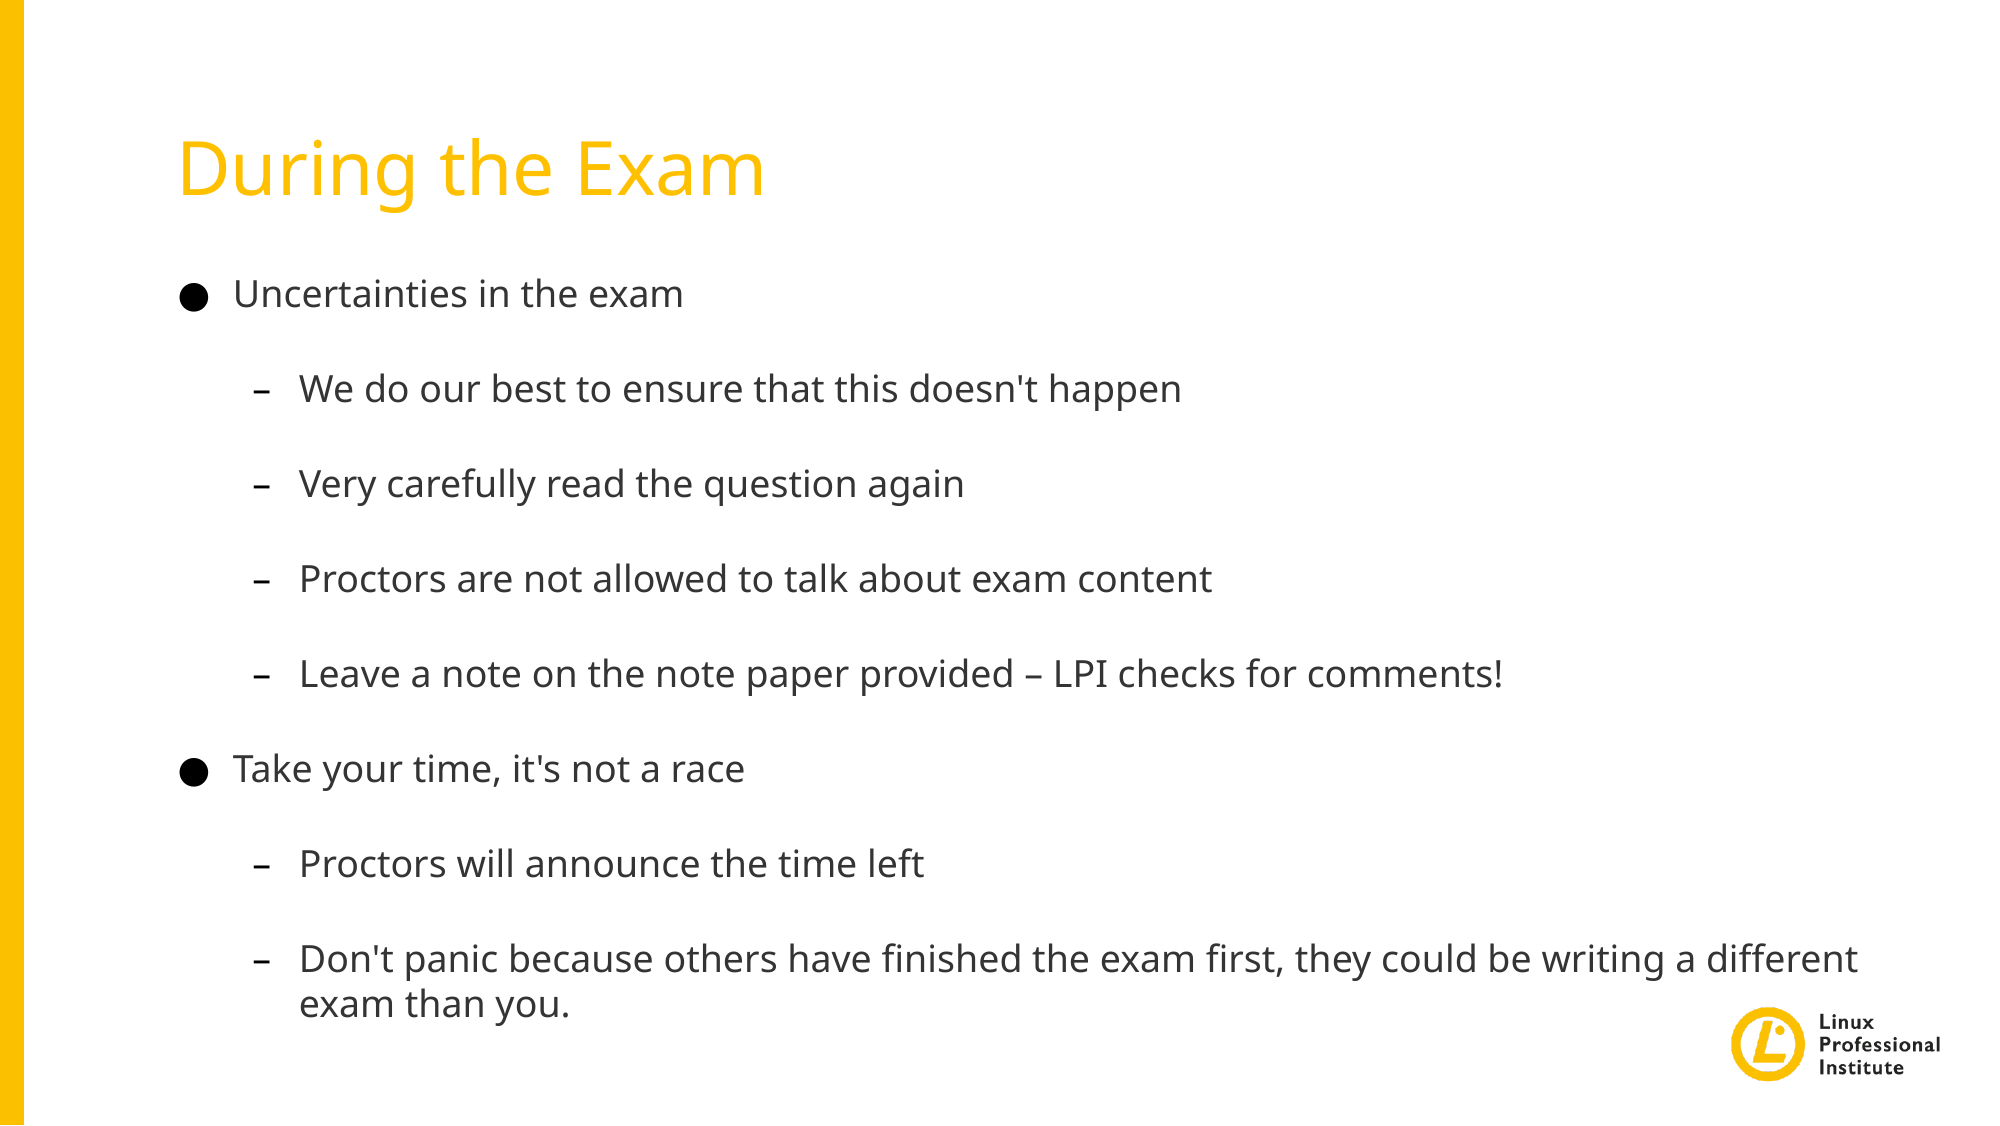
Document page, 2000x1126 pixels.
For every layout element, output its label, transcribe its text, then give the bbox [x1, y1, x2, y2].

text_box Uncertainties in the exam We do our best to ensure that this doesn't happen Very carefully read the question again Proctors are not allowed to talk about exam content Leave a note on the note paper provided – LPI checks for comments! Take your time, it's not a race Proctors will announce the time left Don't panic because others have finished the exam first, they could be writing a different exam than you. [162, 263, 1902, 1046]
text_box During the Exam [161, 99, 1886, 261]
picture [1701, 987, 1969, 1101]
text_box [0, 0, 24, 1125]
